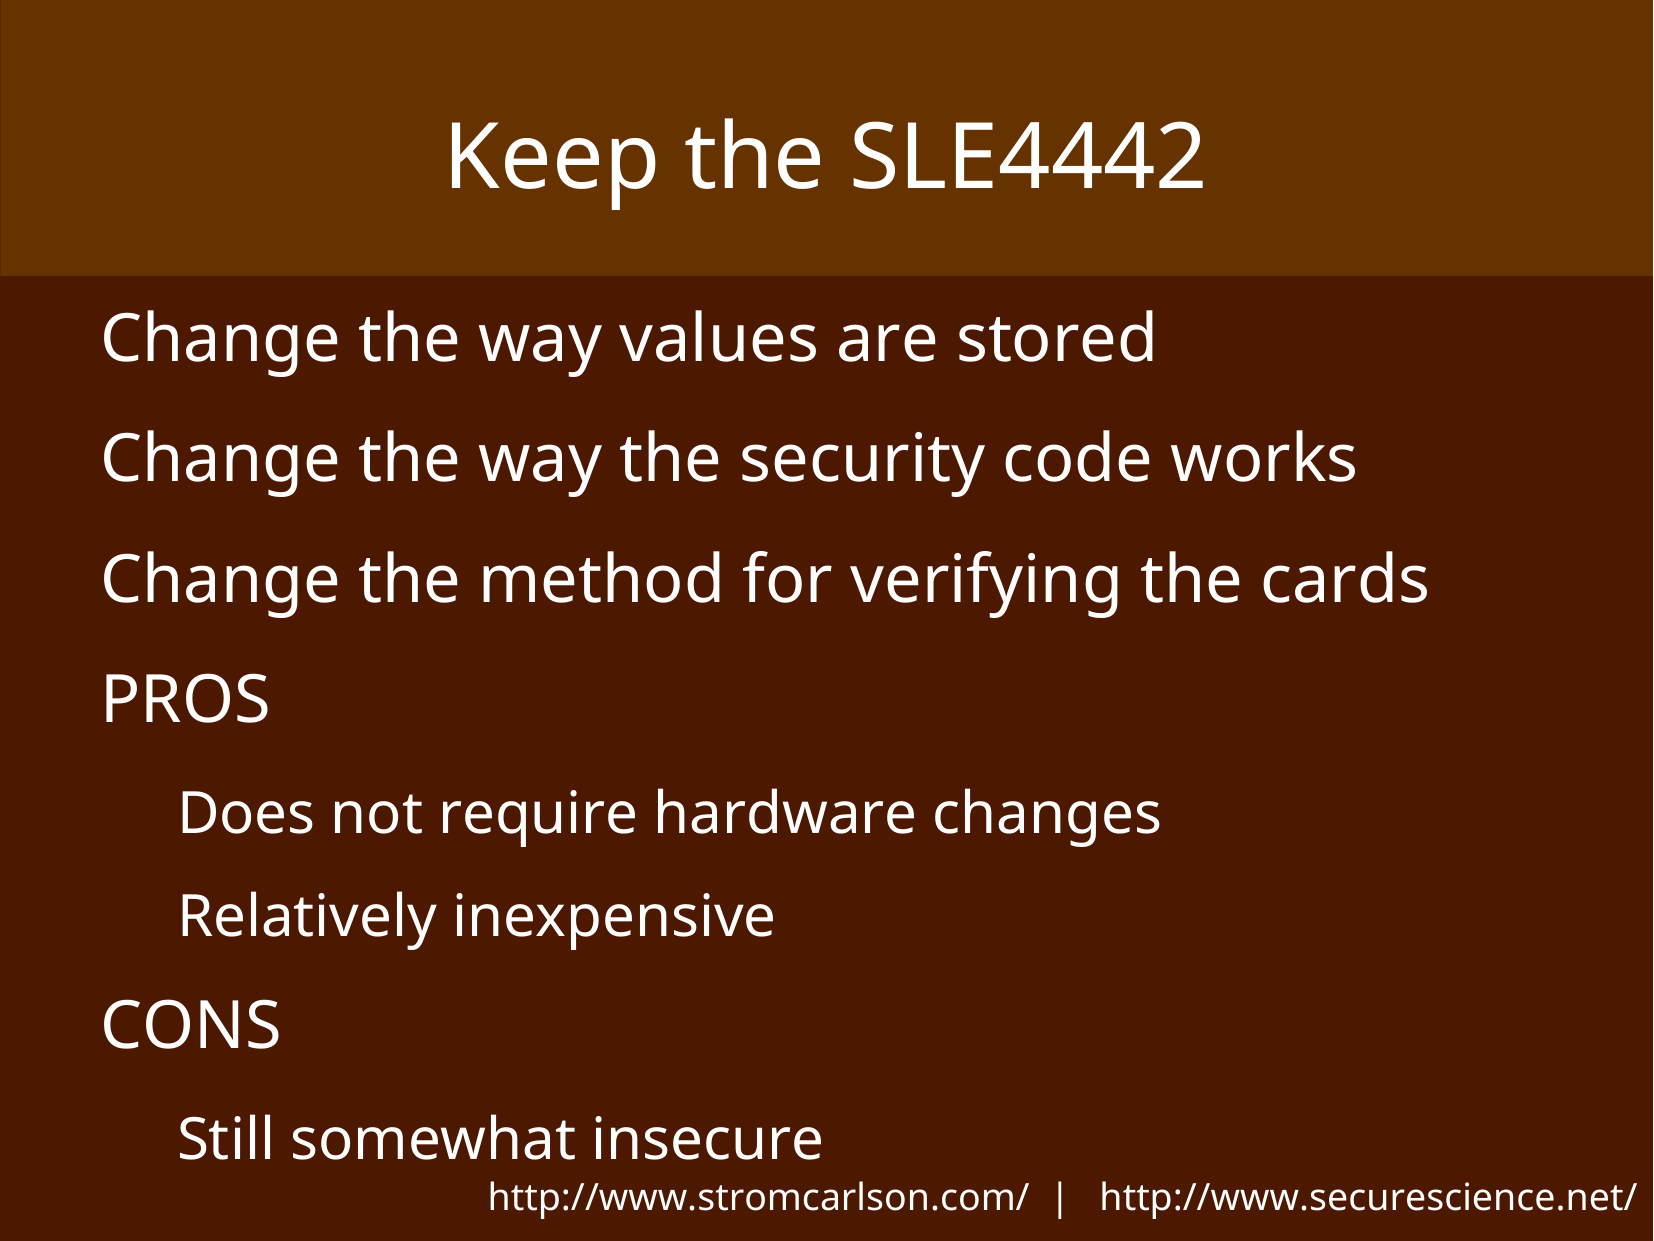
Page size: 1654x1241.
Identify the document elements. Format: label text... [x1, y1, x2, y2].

title Keep the SLE4442 [82, 49, 1571, 257]
list Change the way values are stored Change the way the security code works Change the method for verifying the cards PROS Does not require hardware changes Relatively inexpensive CONS Still somewhat insecure [82, 290, 1571, 1109]
